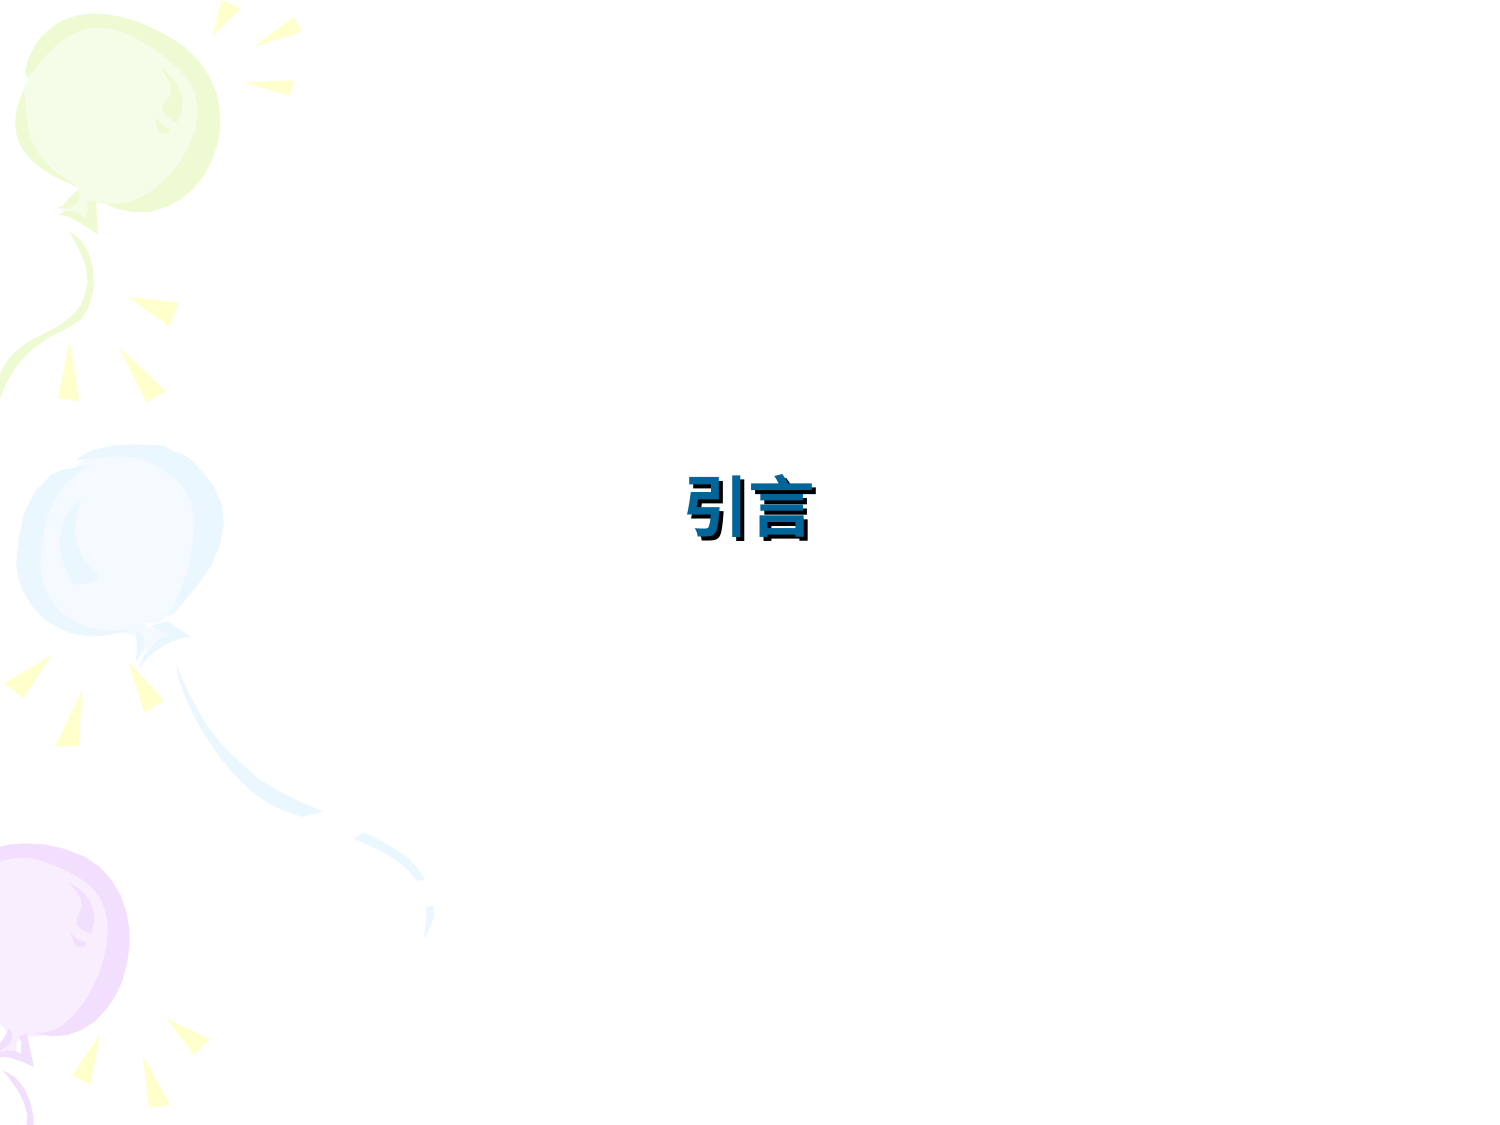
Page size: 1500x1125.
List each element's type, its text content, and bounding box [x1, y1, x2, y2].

subtitle 引言 [72, 24, 1426, 987]
